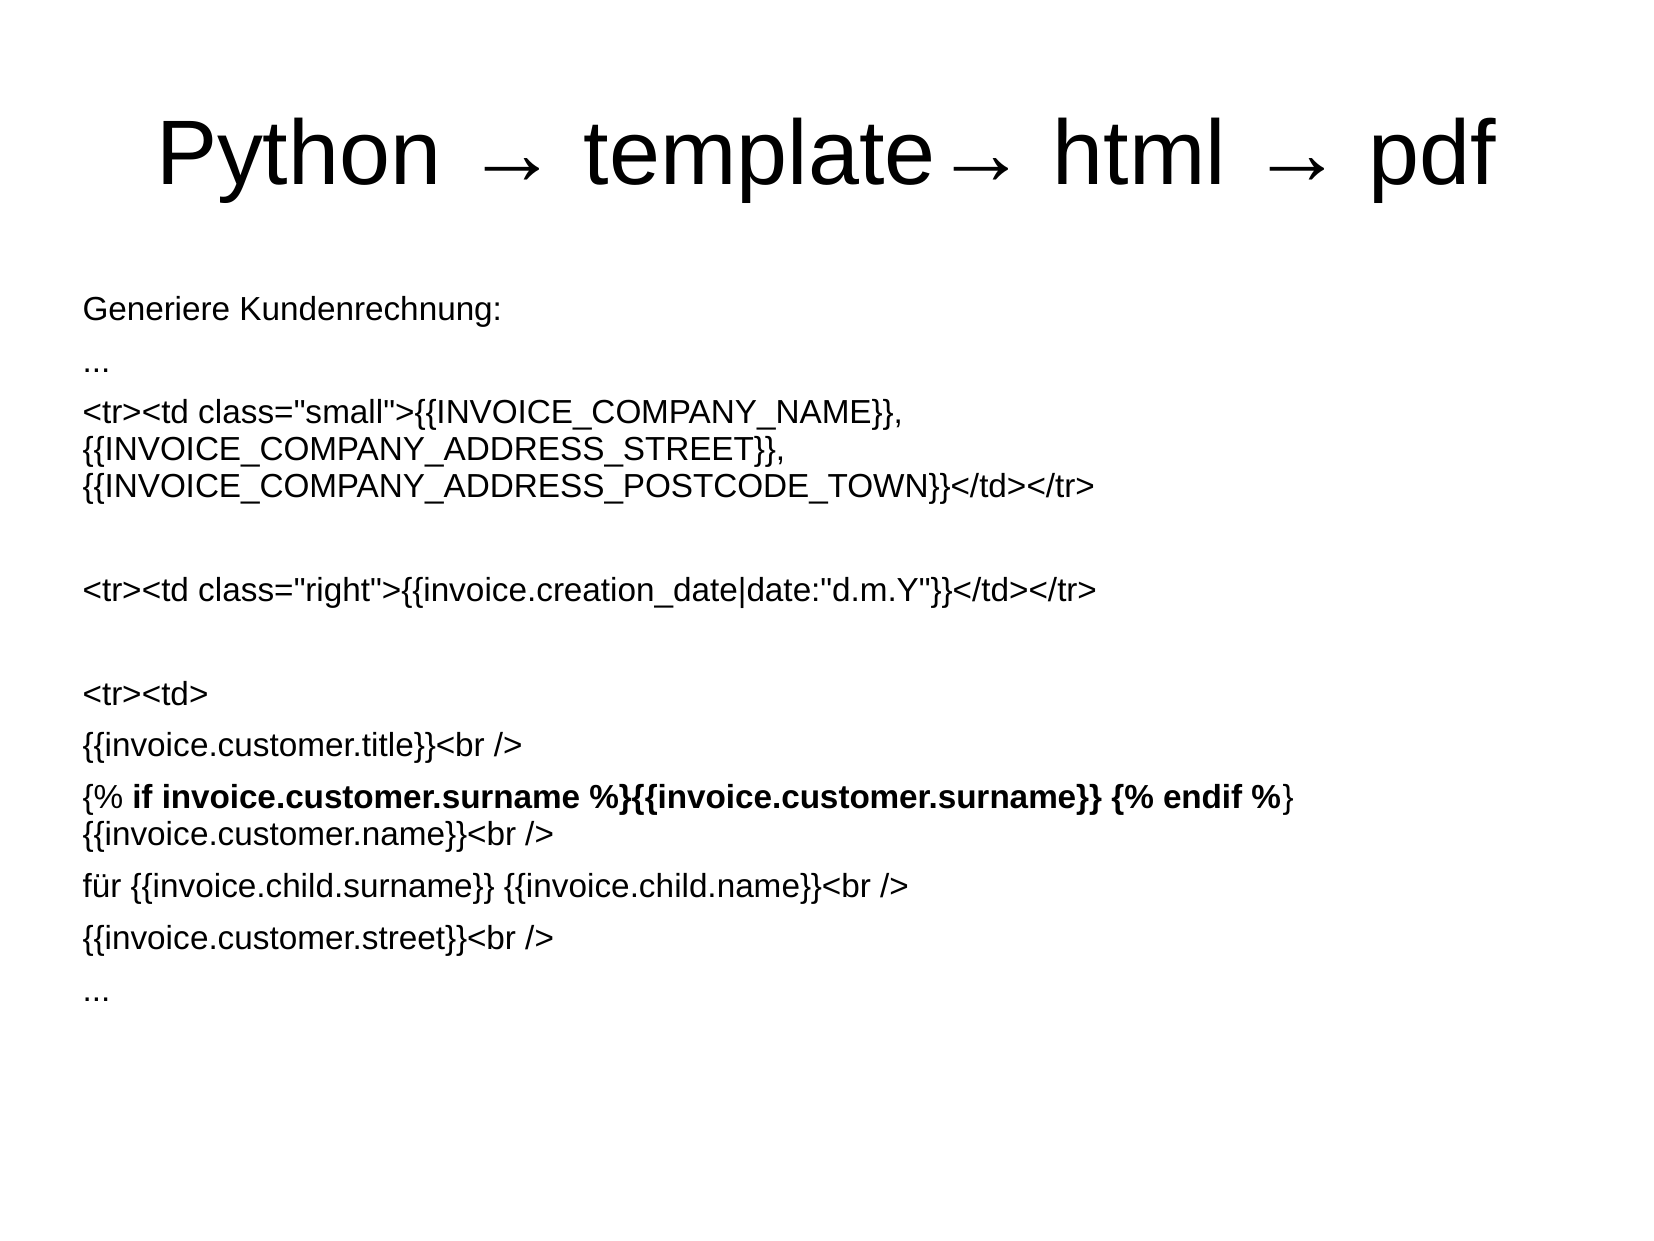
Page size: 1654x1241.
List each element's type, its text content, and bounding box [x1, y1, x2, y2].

list Generiere Kundenrechnung: ... <tr><td class="small">{{INVOICE_COMPANY_NAME}}, {{INVOICE_COMPANY_ADDRESS_STREET}}, {{INVOICE_COMPANY_ADDRESS_POSTCODE_TOWN}}</td></tr> <tr><td class="right">{{invoice.creation_date|date:"d.m.Y"}}</td></tr> <tr><td> {{invoice.customer.title}}<br /> {% if invoice.customer.surname %}{{invoice.customer.surname}} {% endif %}{{invoice.customer.name}}<br /> für {{invoice.child.surname}} {{invoice.child.name}}<br /> {{invoice.customer.street}}<br /> ... [82, 290, 1571, 1010]
title Python → template→ html → pdf [82, 49, 1571, 257]
